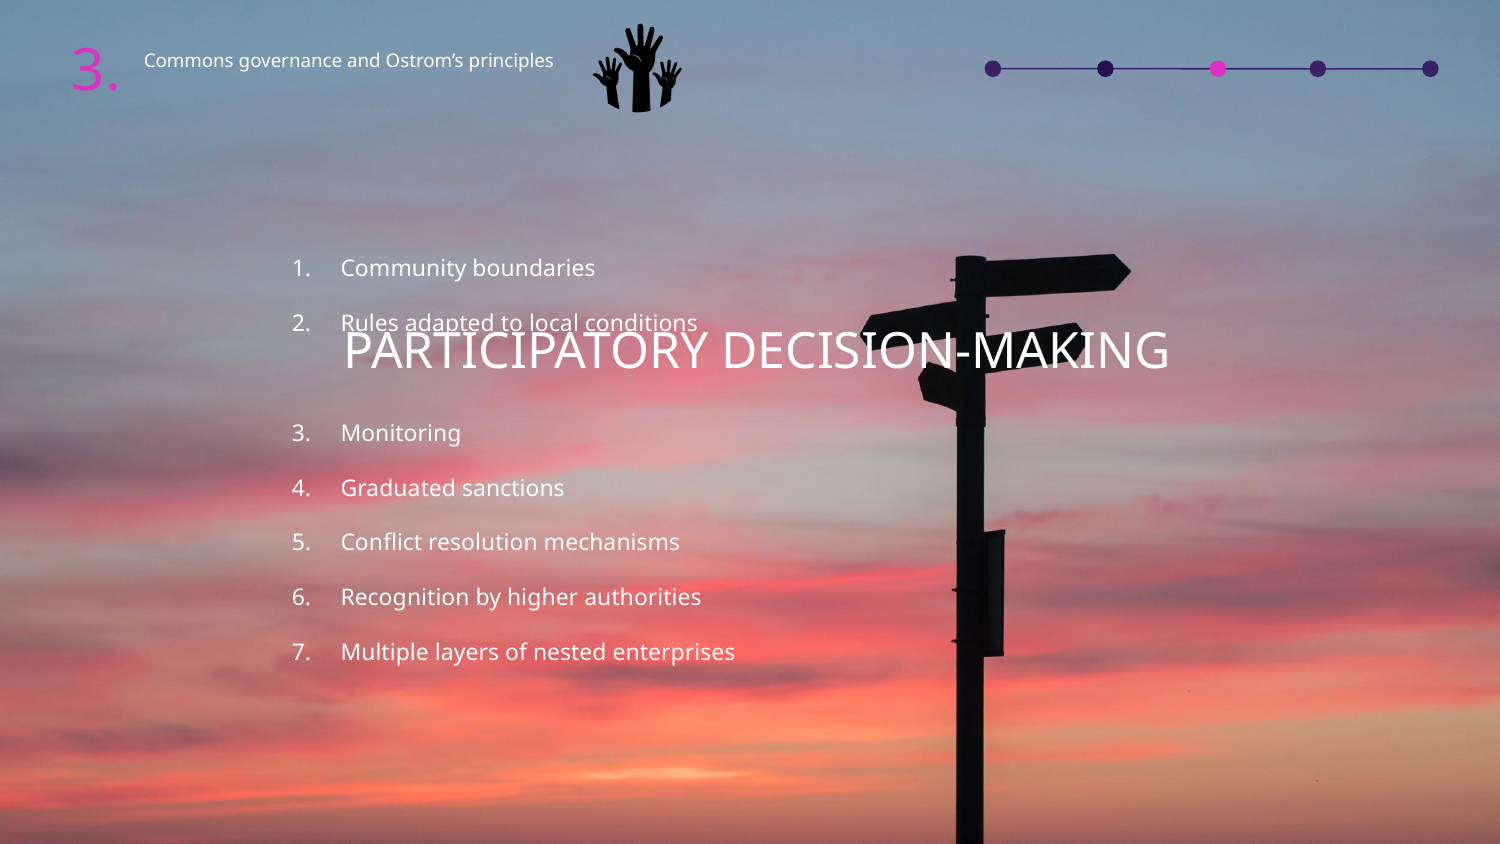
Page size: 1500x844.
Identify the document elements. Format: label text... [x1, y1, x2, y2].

text_box [1097, 60, 1114, 78]
title PARTICIPATORY DECISION-MAKING [328, 303, 1500, 421]
text_box [1309, 60, 1327, 78]
list Commons governance and Ostrom’s principles [129, 30, 571, 79]
title 3. [56, 16, 165, 123]
text_box [984, 60, 1002, 78]
text_box Community boundaries Rules adapted to local conditions Monitoring Graduated sanctions Conflict resolution mechanisms Recognition by higher authorities Multiple layers of nested enterprises [250, 210, 1150, 690]
picture [0, 0, 1500, 844]
text_box [1209, 60, 1227, 78]
text_box [1422, 60, 1439, 78]
